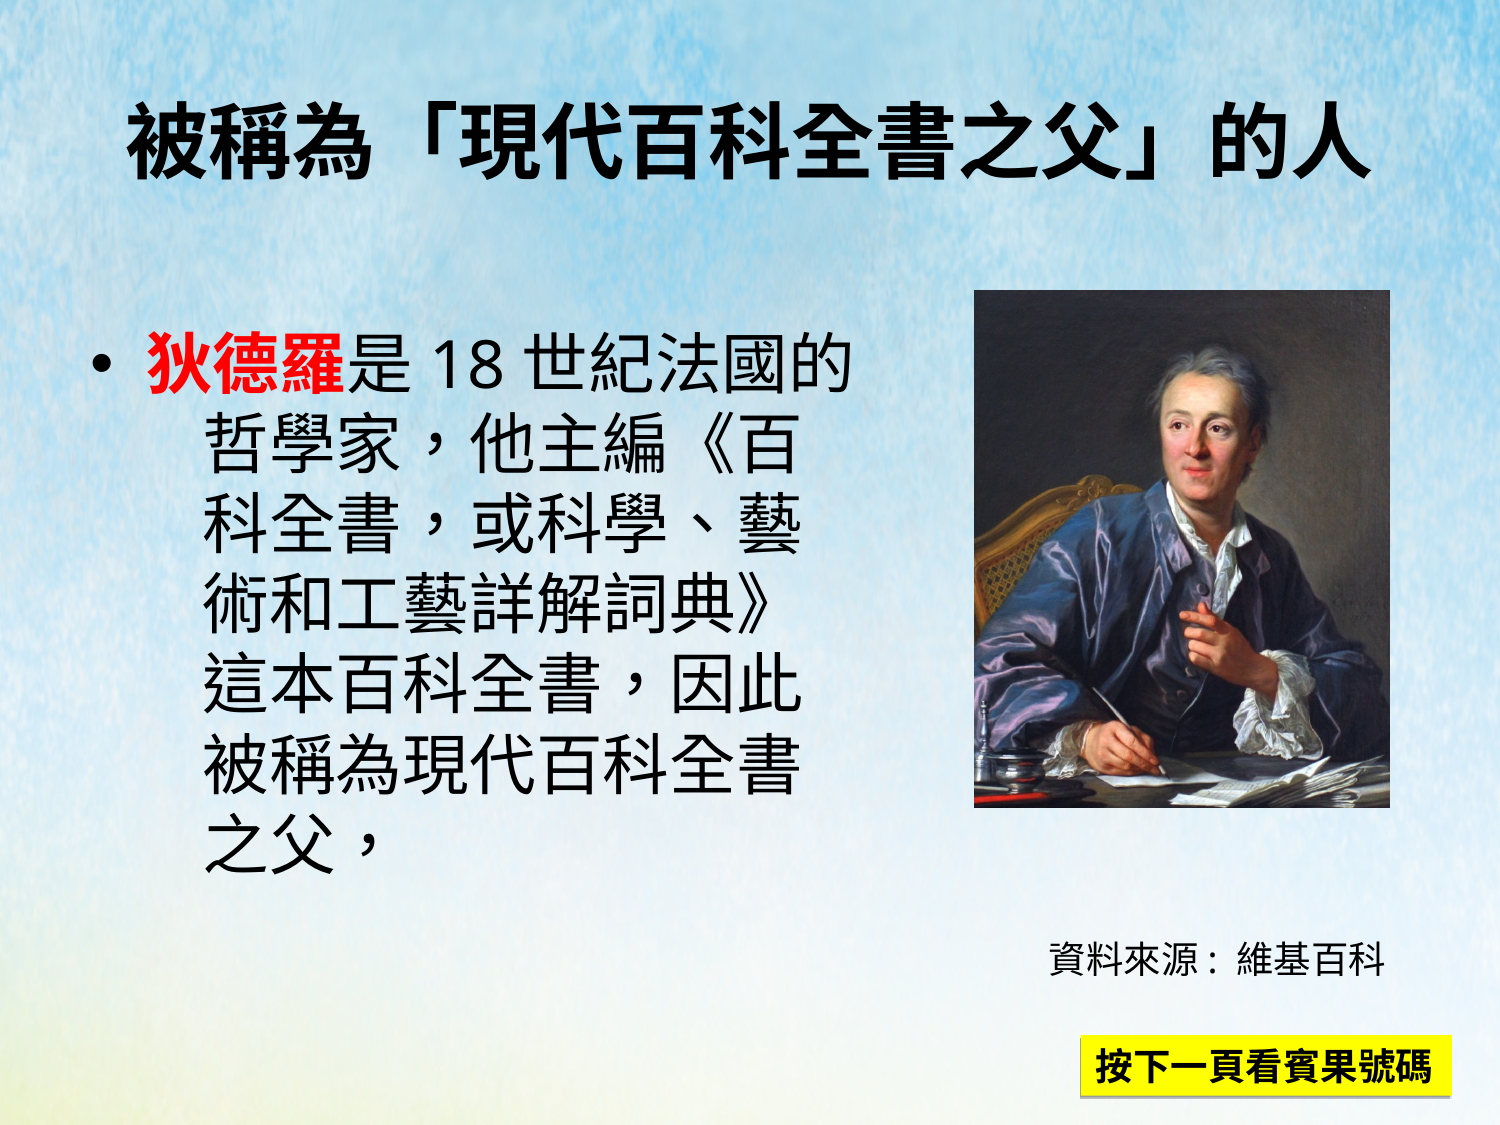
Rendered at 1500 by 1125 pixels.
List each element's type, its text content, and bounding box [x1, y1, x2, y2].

text_box 資料來源: 維基百科 [1033, 928, 1386, 990]
list 狄德羅是18世紀法國的哲學家，他主編《百科全書，或科學、藝術和工藝詳解詞典》這本百科全書，因此被稱為現代百科全書之父， [75, 314, 880, 1006]
picture [974, 290, 1390, 808]
title 被稱為「現代百科全書之父」的人 [75, 45, 1426, 233]
text_box 按下一頁看賓果號碼 [1080, 1035, 1452, 1096]
